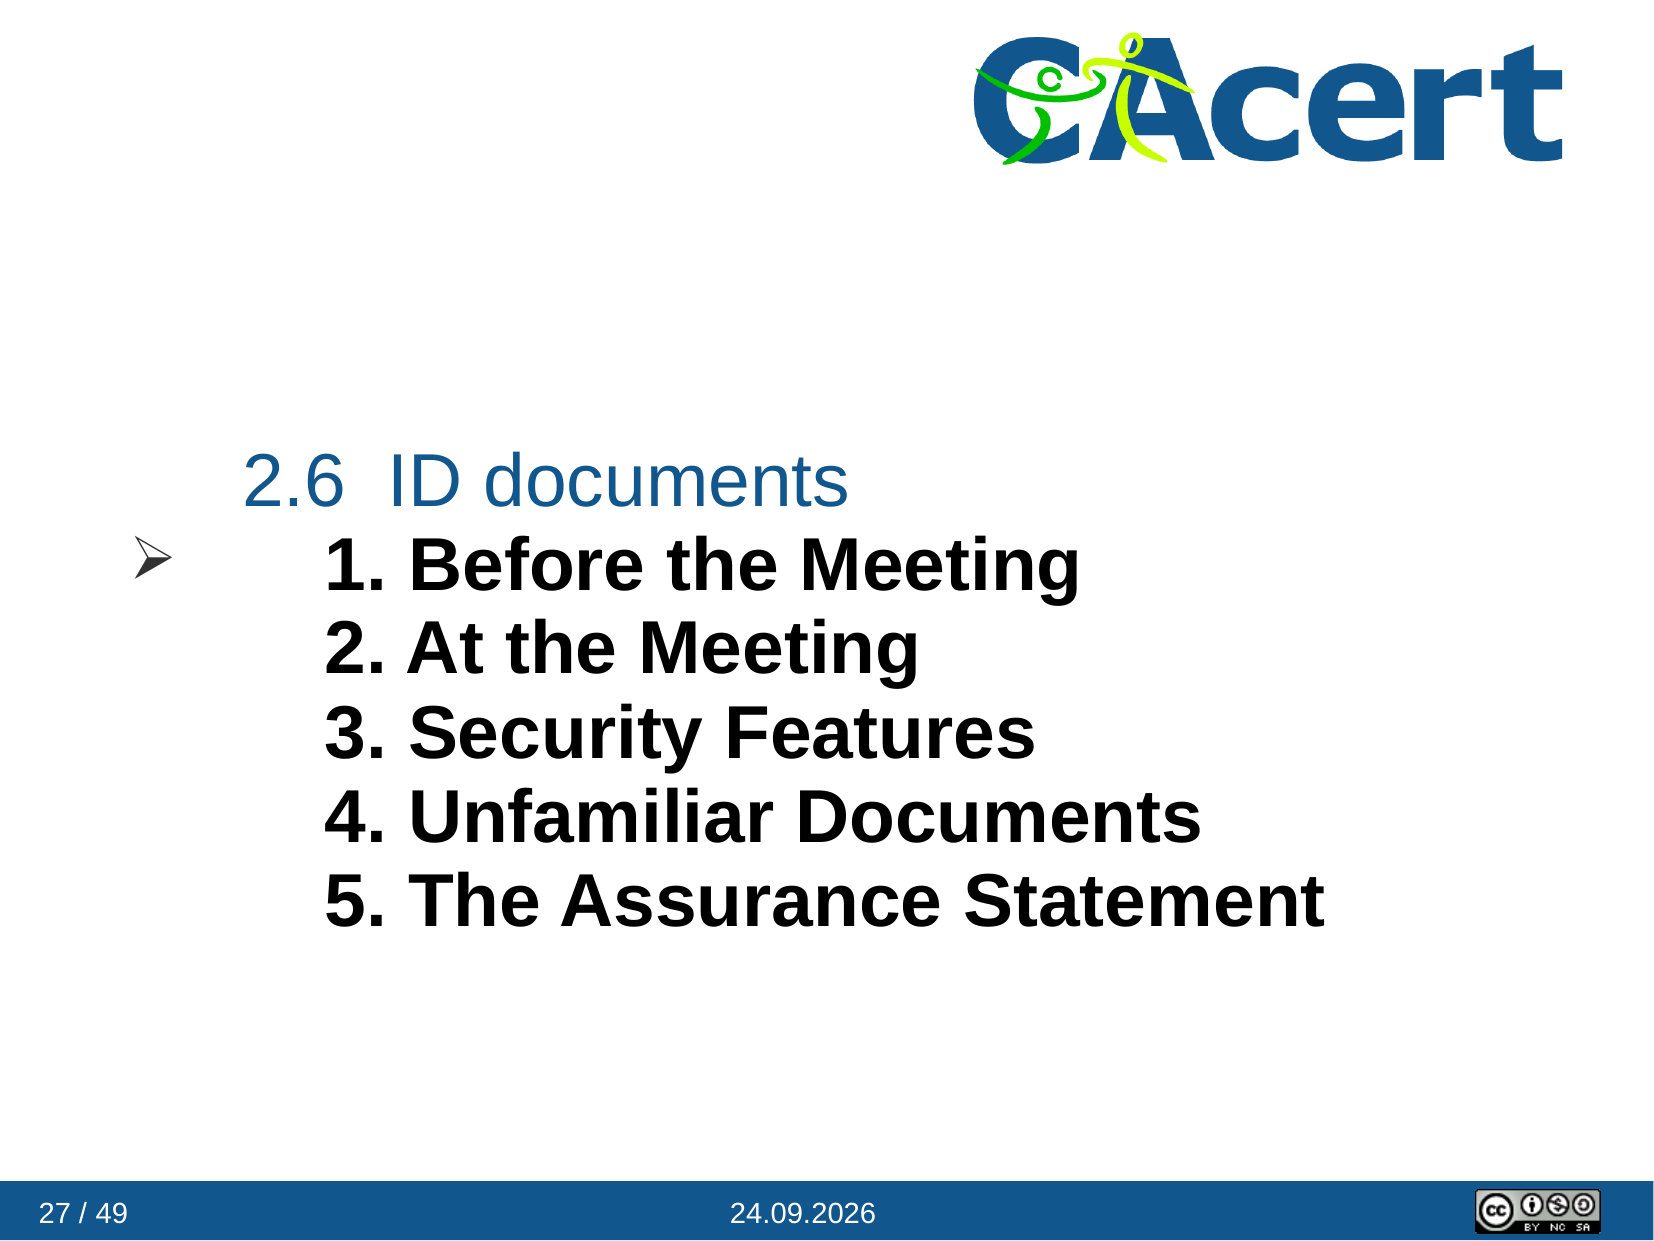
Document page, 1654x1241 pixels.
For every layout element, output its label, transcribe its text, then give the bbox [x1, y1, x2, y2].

picture [972, 30, 1564, 166]
text_box [114, 246, 234, 616]
subtitle 2.6 ID documents 1. Before the Meeting 2. At the Meeting 3. Security Features 4. Unfamiliar Documents 5. The Assurance Statement [242, 265, 1565, 1115]
picture [1475, 1189, 1601, 1234]
